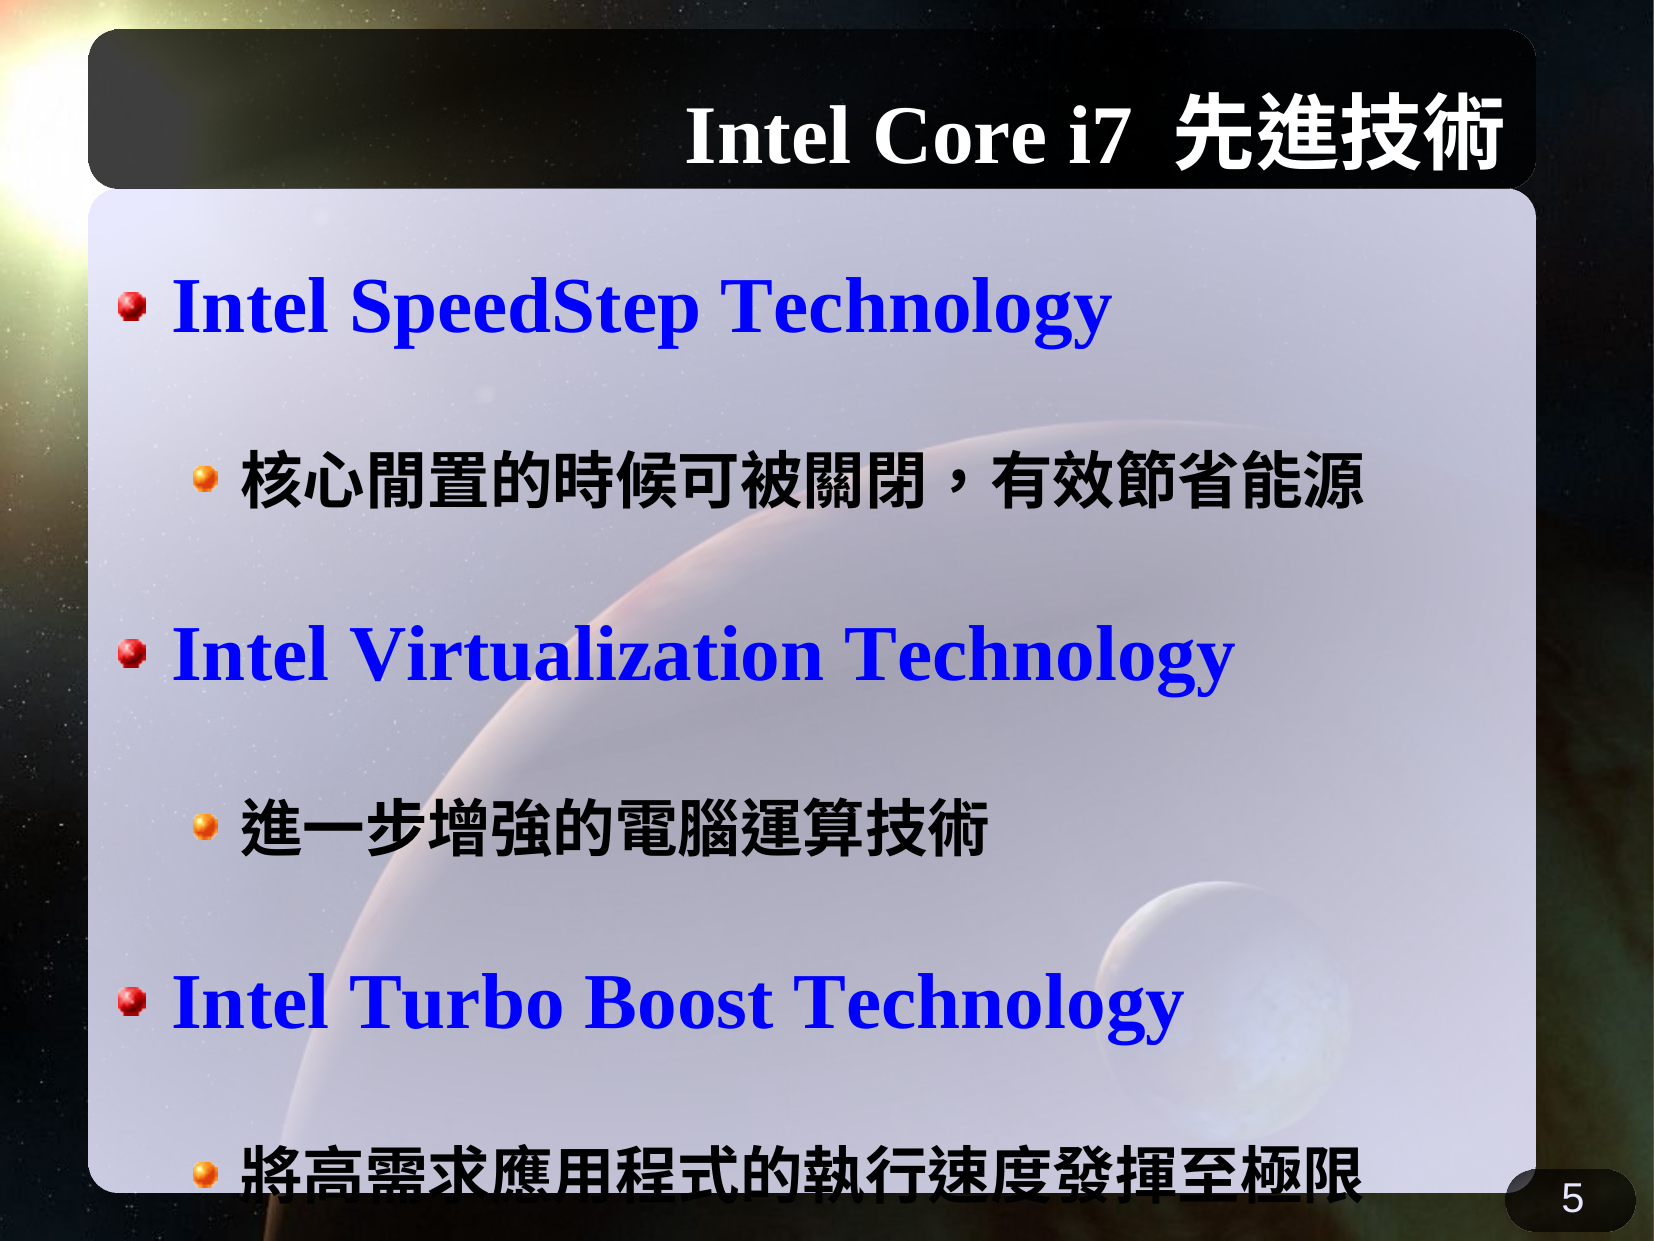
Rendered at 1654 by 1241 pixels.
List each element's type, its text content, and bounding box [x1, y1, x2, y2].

picture [0, 0, 1654, 1241]
list Intel SpeedStep Technology 核心閒置的時候可被關閉，有效節省能源 Intel Virtualization Technology 進一步增強的電腦運算技術 Intel Turbo Boost Technology 將高需求應用程式的執行速度發揮至極限 [118, 218, 1477, 1164]
title Intel Core i7 先進技術 [118, 53, 1506, 154]
